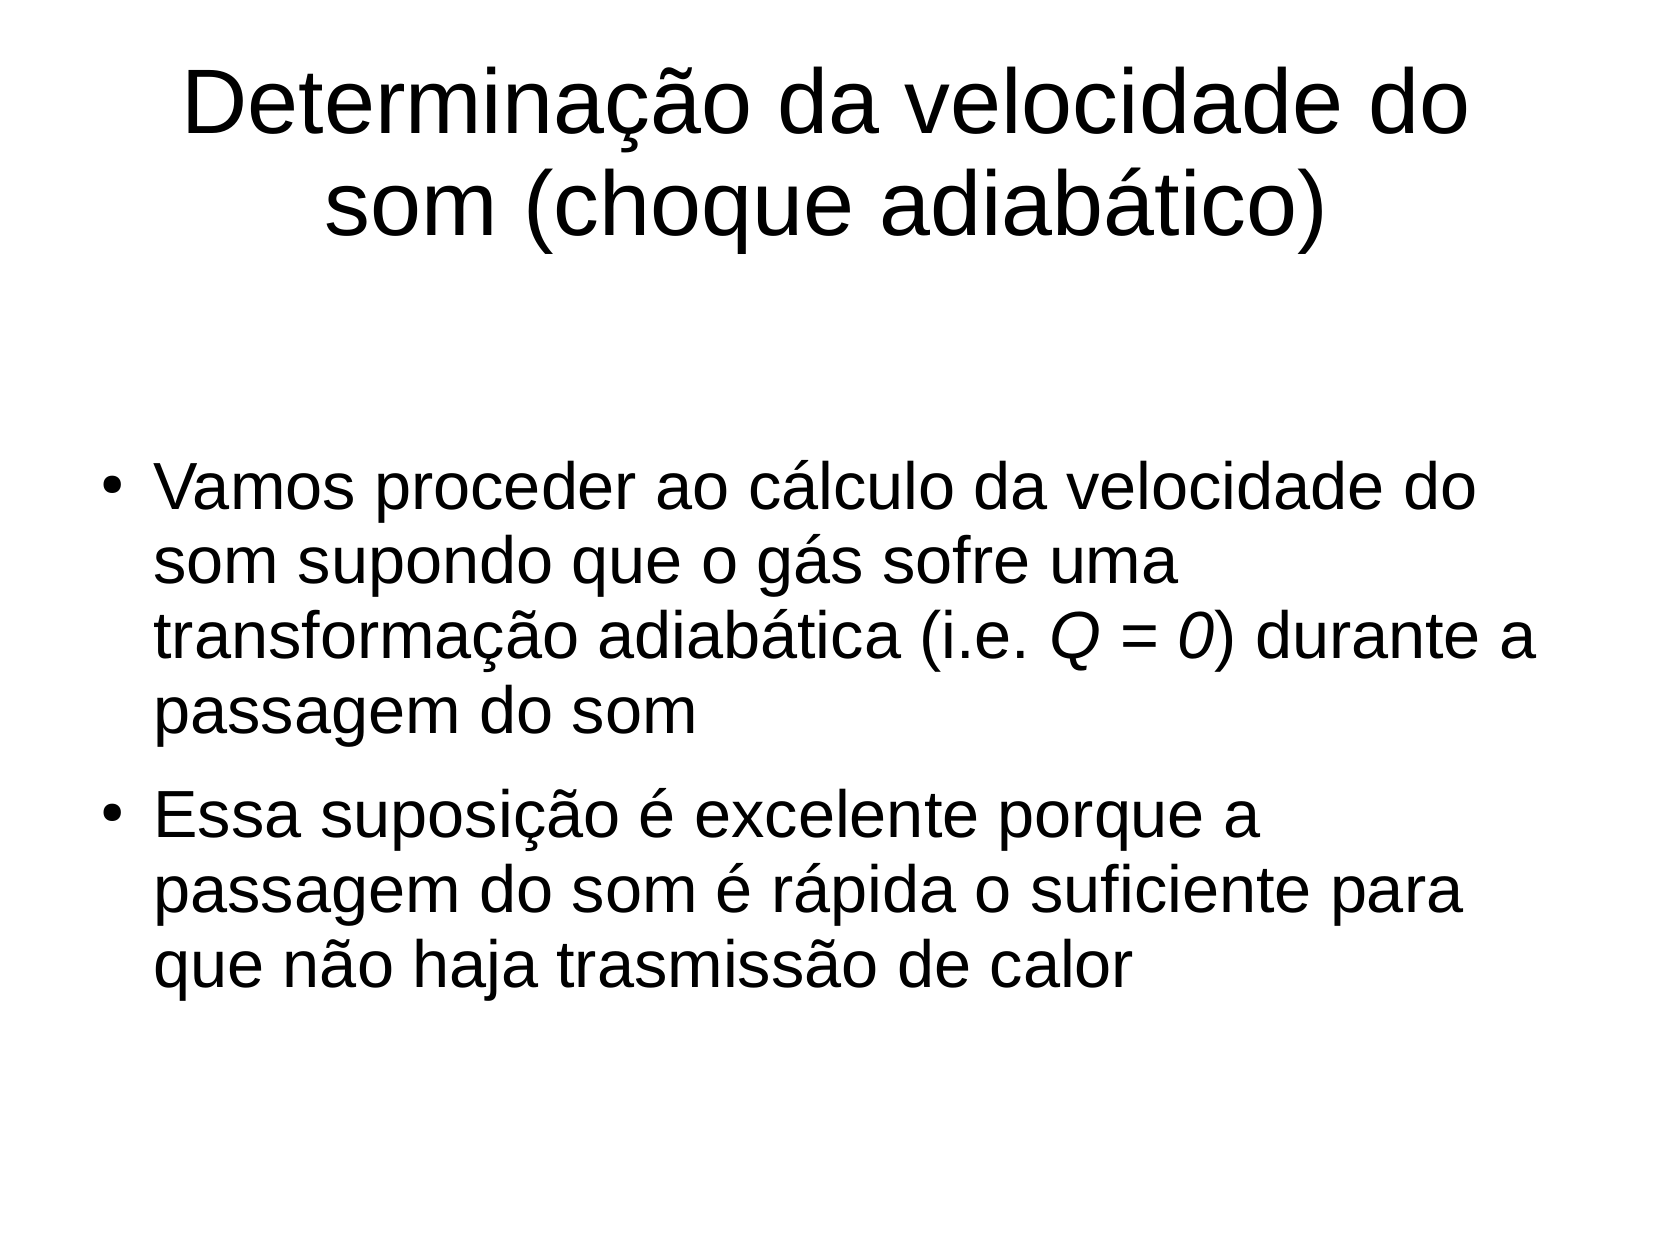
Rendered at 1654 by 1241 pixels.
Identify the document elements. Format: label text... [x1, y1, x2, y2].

list Vamos proceder ao cálculo da velocidade do som supondo que o gás sofre uma transformação adiabática (i.e. Q = 0) durante a passagem do som Essa suposição é excelente porque a passagem do som é rápida o suficiente para que não haja trasmissão de calor [82, 448, 1571, 1010]
title Determinação da velocidade do som (choque adiabático) [82, 49, 1571, 257]
